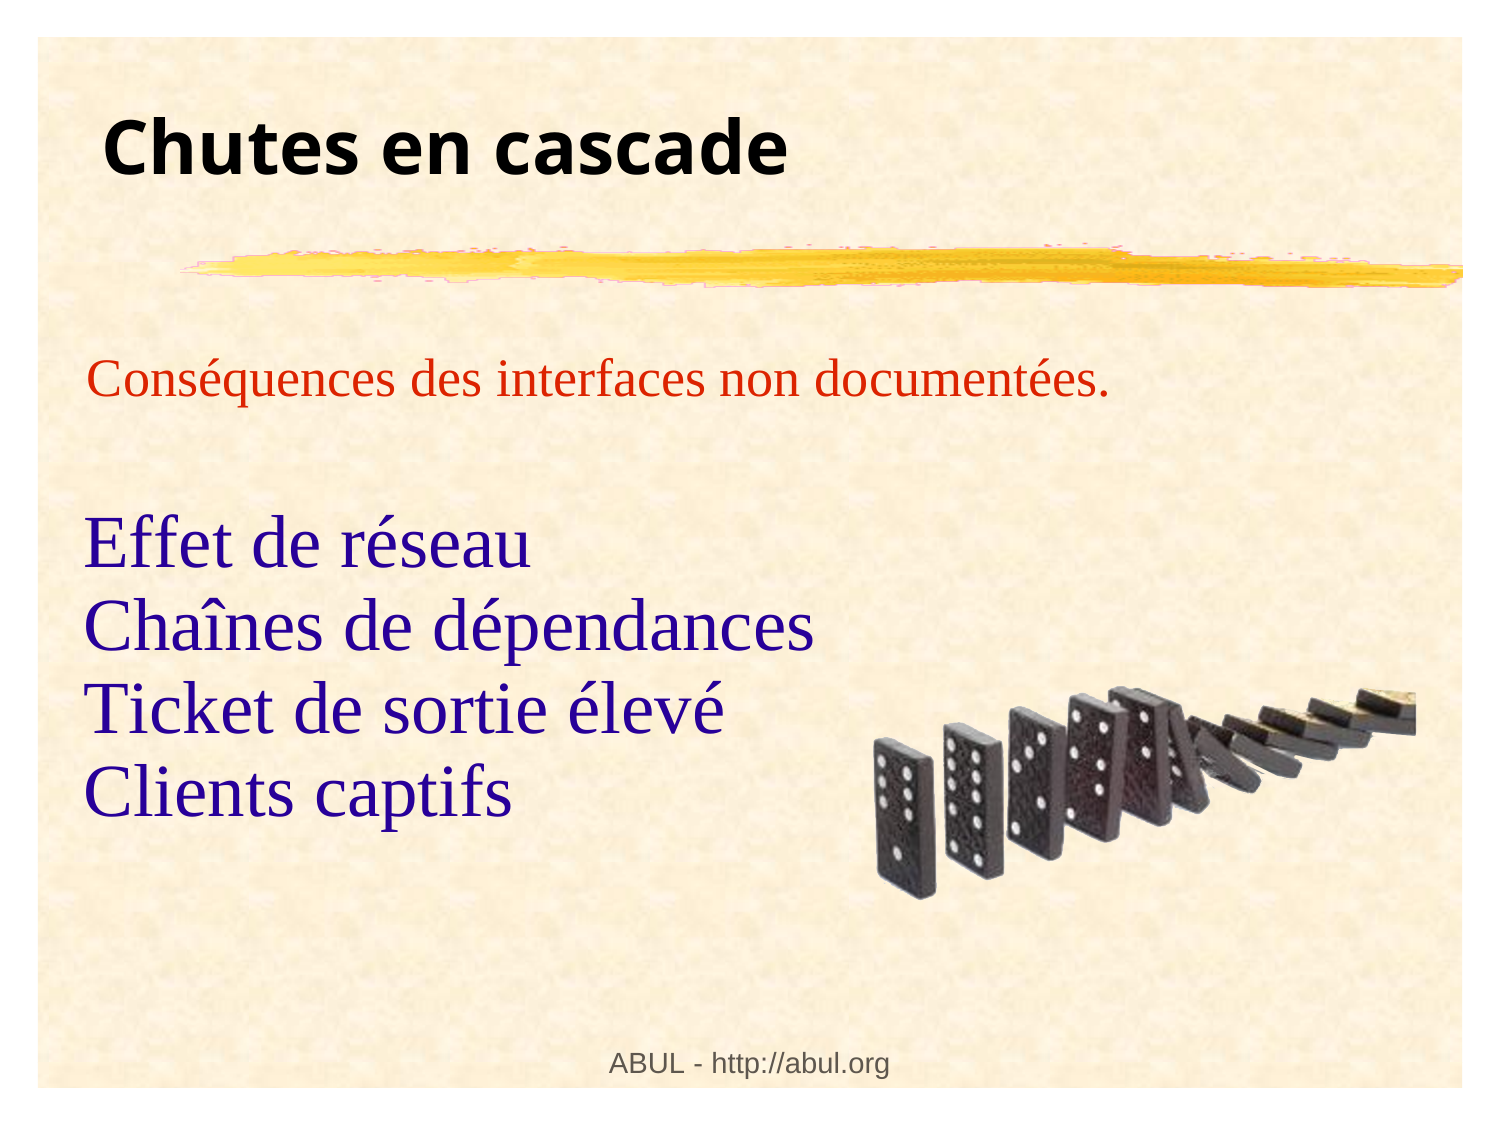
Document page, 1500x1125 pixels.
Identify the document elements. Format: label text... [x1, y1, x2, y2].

title Chutes en cascade [101, 39, 1312, 253]
text_box Conséquences des interfaces non documentées. [86, 347, 1414, 414]
picture [37, 37, 1463, 1088]
text_box Effet de réseau Chaînes de dépendances Ticket de sortie élevé Clients captifs [83, 500, 962, 925]
